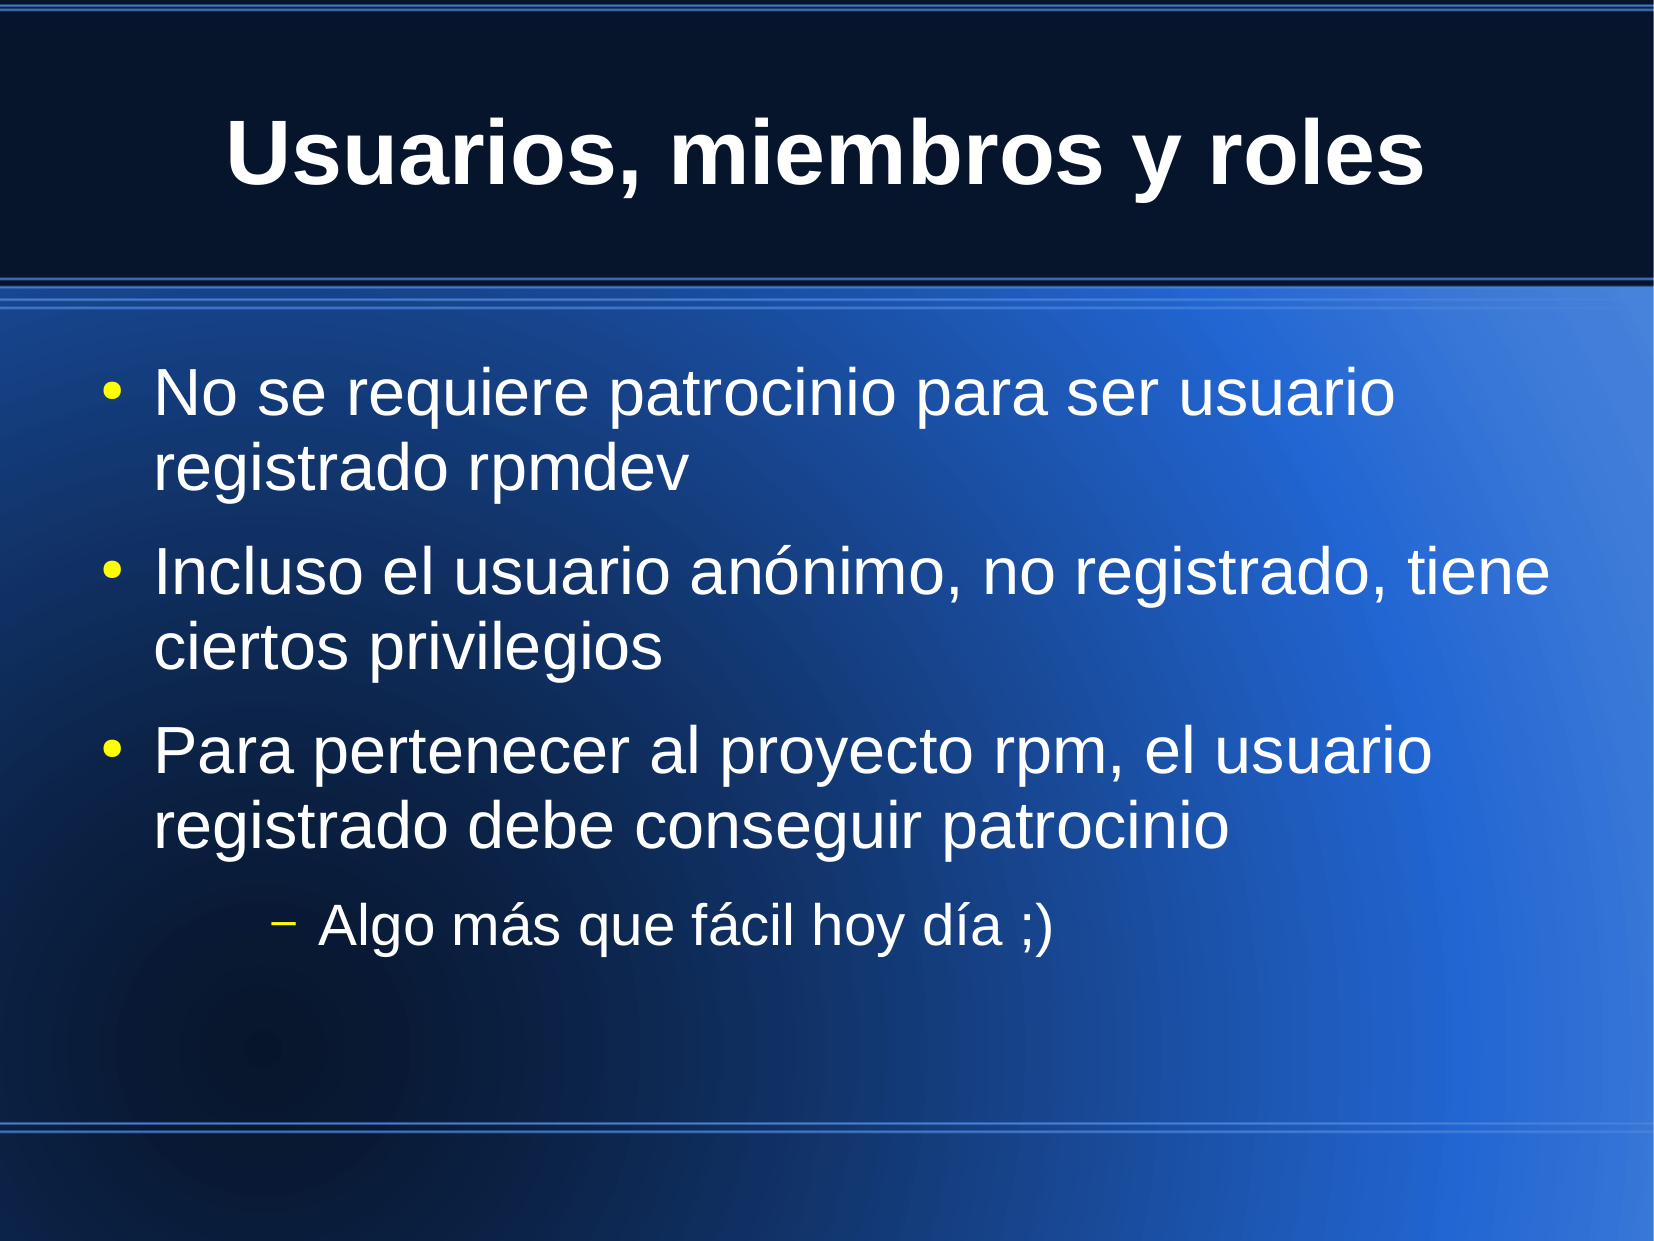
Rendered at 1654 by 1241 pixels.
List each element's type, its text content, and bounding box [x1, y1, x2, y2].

title Usuarios, miembros y roles [82, 56, 1571, 250]
list No se requiere patrocinio para ser usuario registrado rpmdev Incluso el usuario anónimo, no registrado, tiene ciertos privilegios Para pertenecer al proyecto rpm, el usuario registrado debe conseguir patrocinio Algo más que fácil hoy día ;) [82, 355, 1571, 1043]
picture [0, 0, 1654, 1241]
